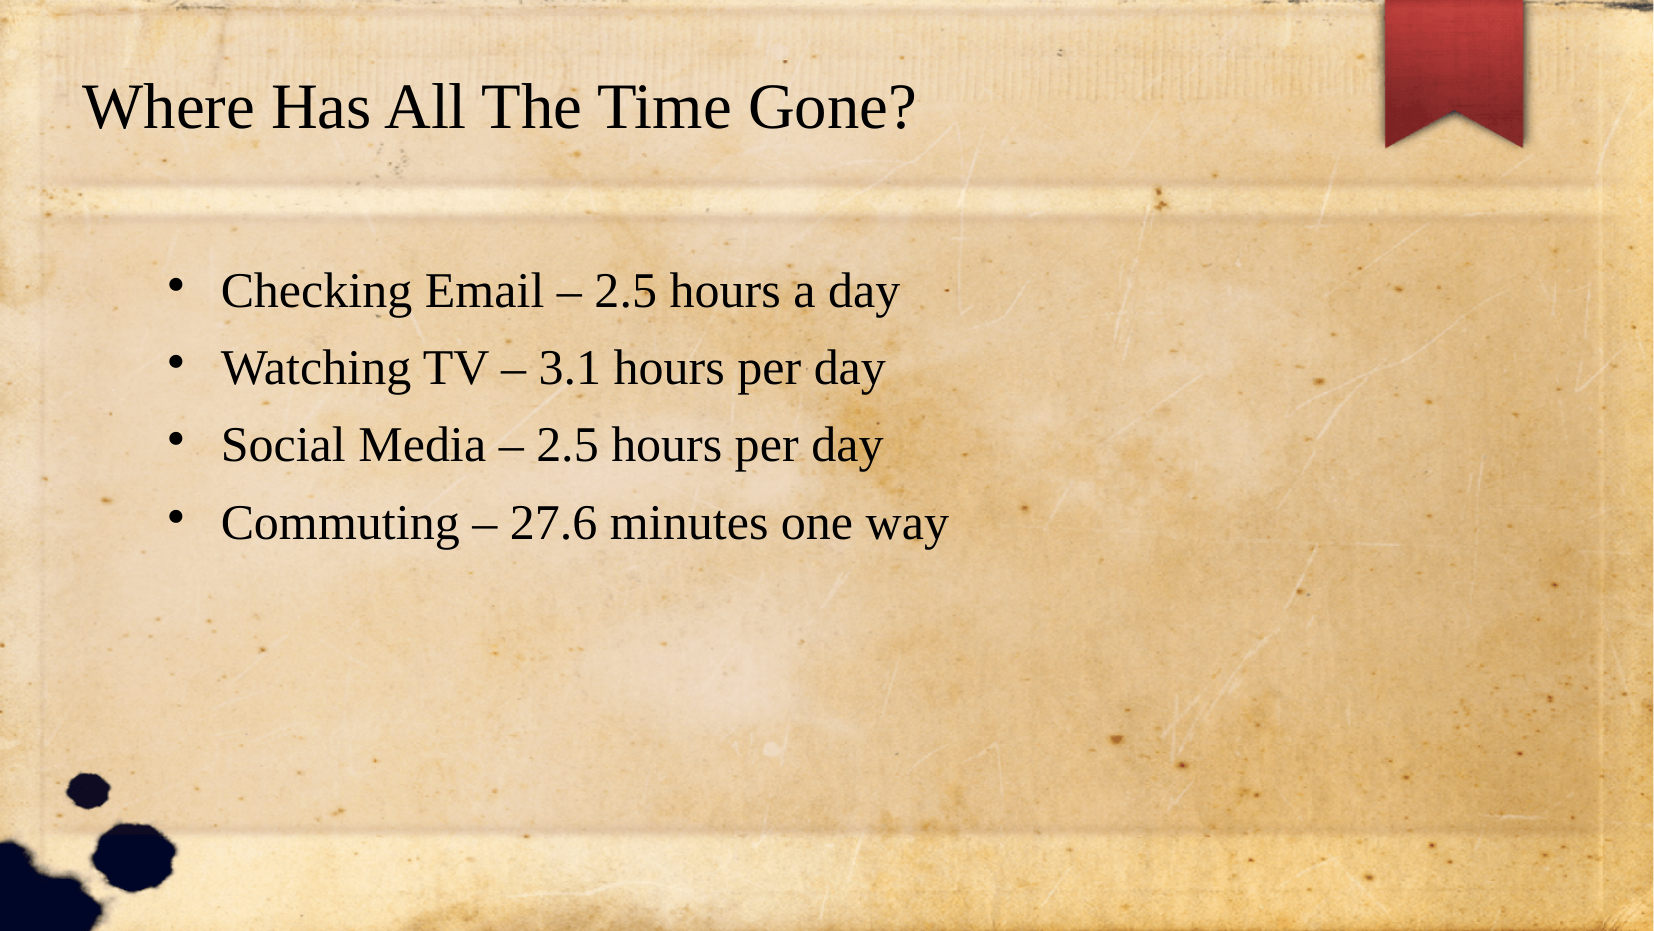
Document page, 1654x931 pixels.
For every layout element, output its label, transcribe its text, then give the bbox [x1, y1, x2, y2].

picture [0, 0, 1654, 931]
list Checking Email – 2.5 hours a day Watching TV – 3.1 hours per day Social Media – 2.5 hours per day Commuting – 27.6 minutes one way [150, 262, 1315, 676]
title Where Has All The Time Gone? [82, 37, 1347, 178]
